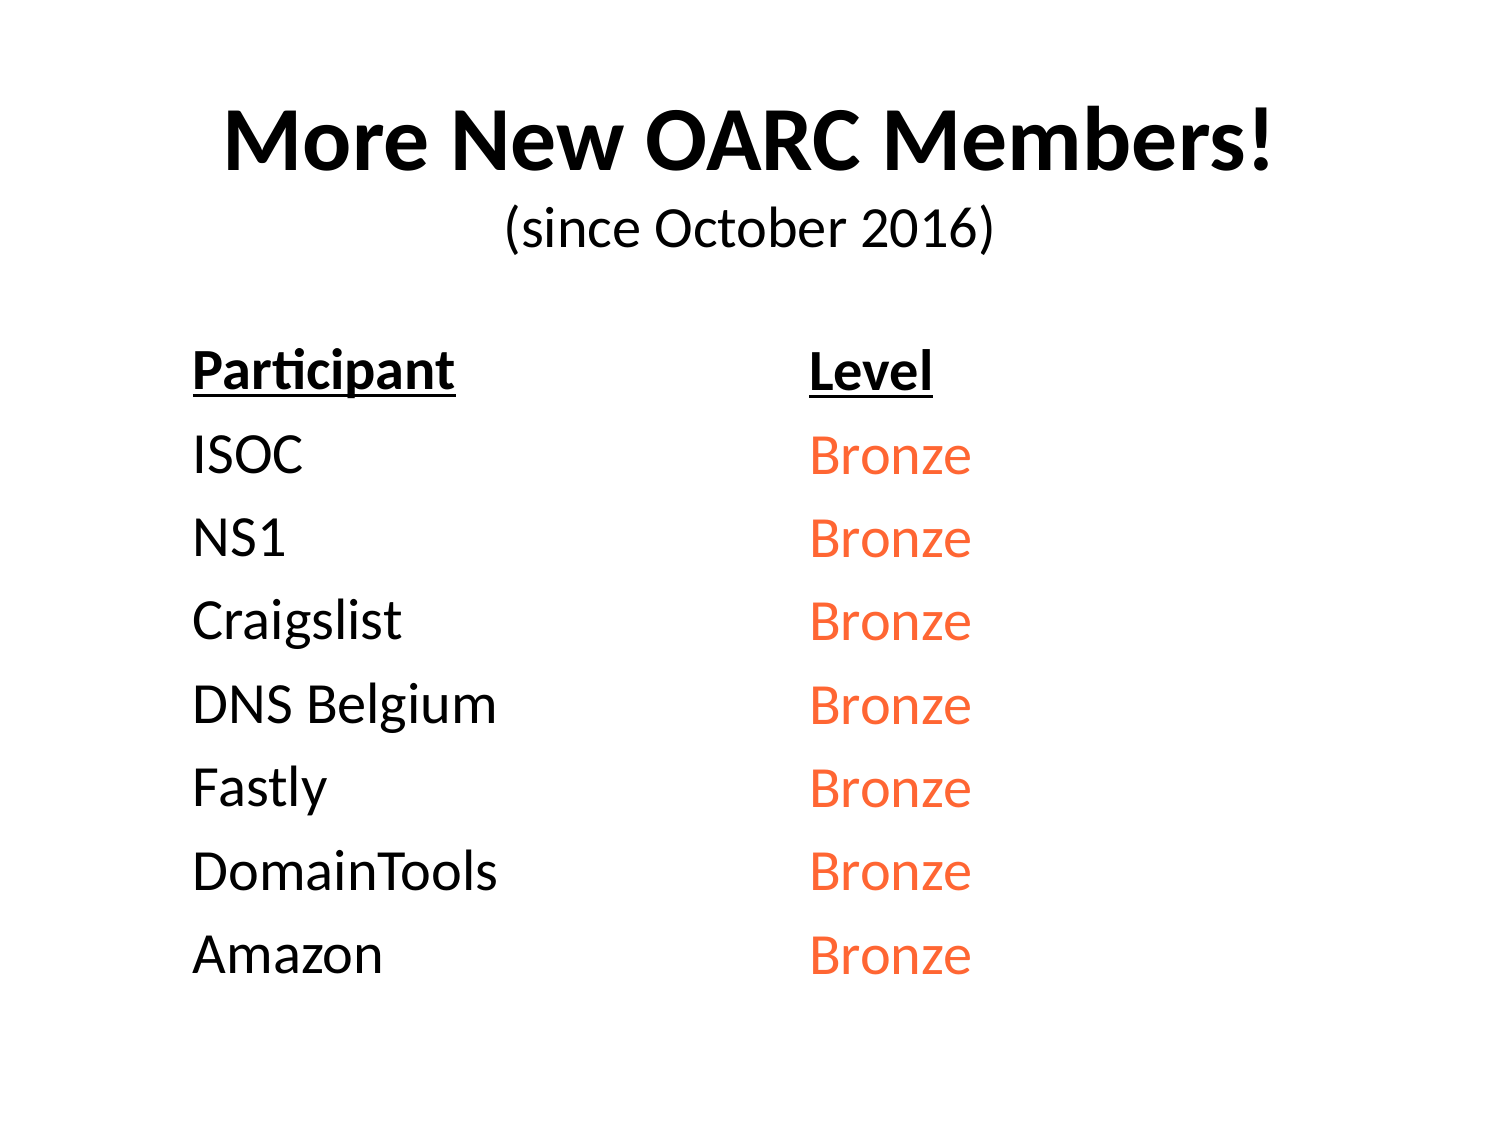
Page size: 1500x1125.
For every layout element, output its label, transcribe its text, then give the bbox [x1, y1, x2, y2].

list Participant ISOC NS1 Craigslist DNS Belgium Fastly DomainTools Amazon [177, 324, 794, 1095]
list Level Bronze Bronze Bronze Bronze Bronze Bronze Bronze [794, 324, 1363, 1101]
title More New OARC Members! (since October 2016) [75, 12, 1425, 325]
